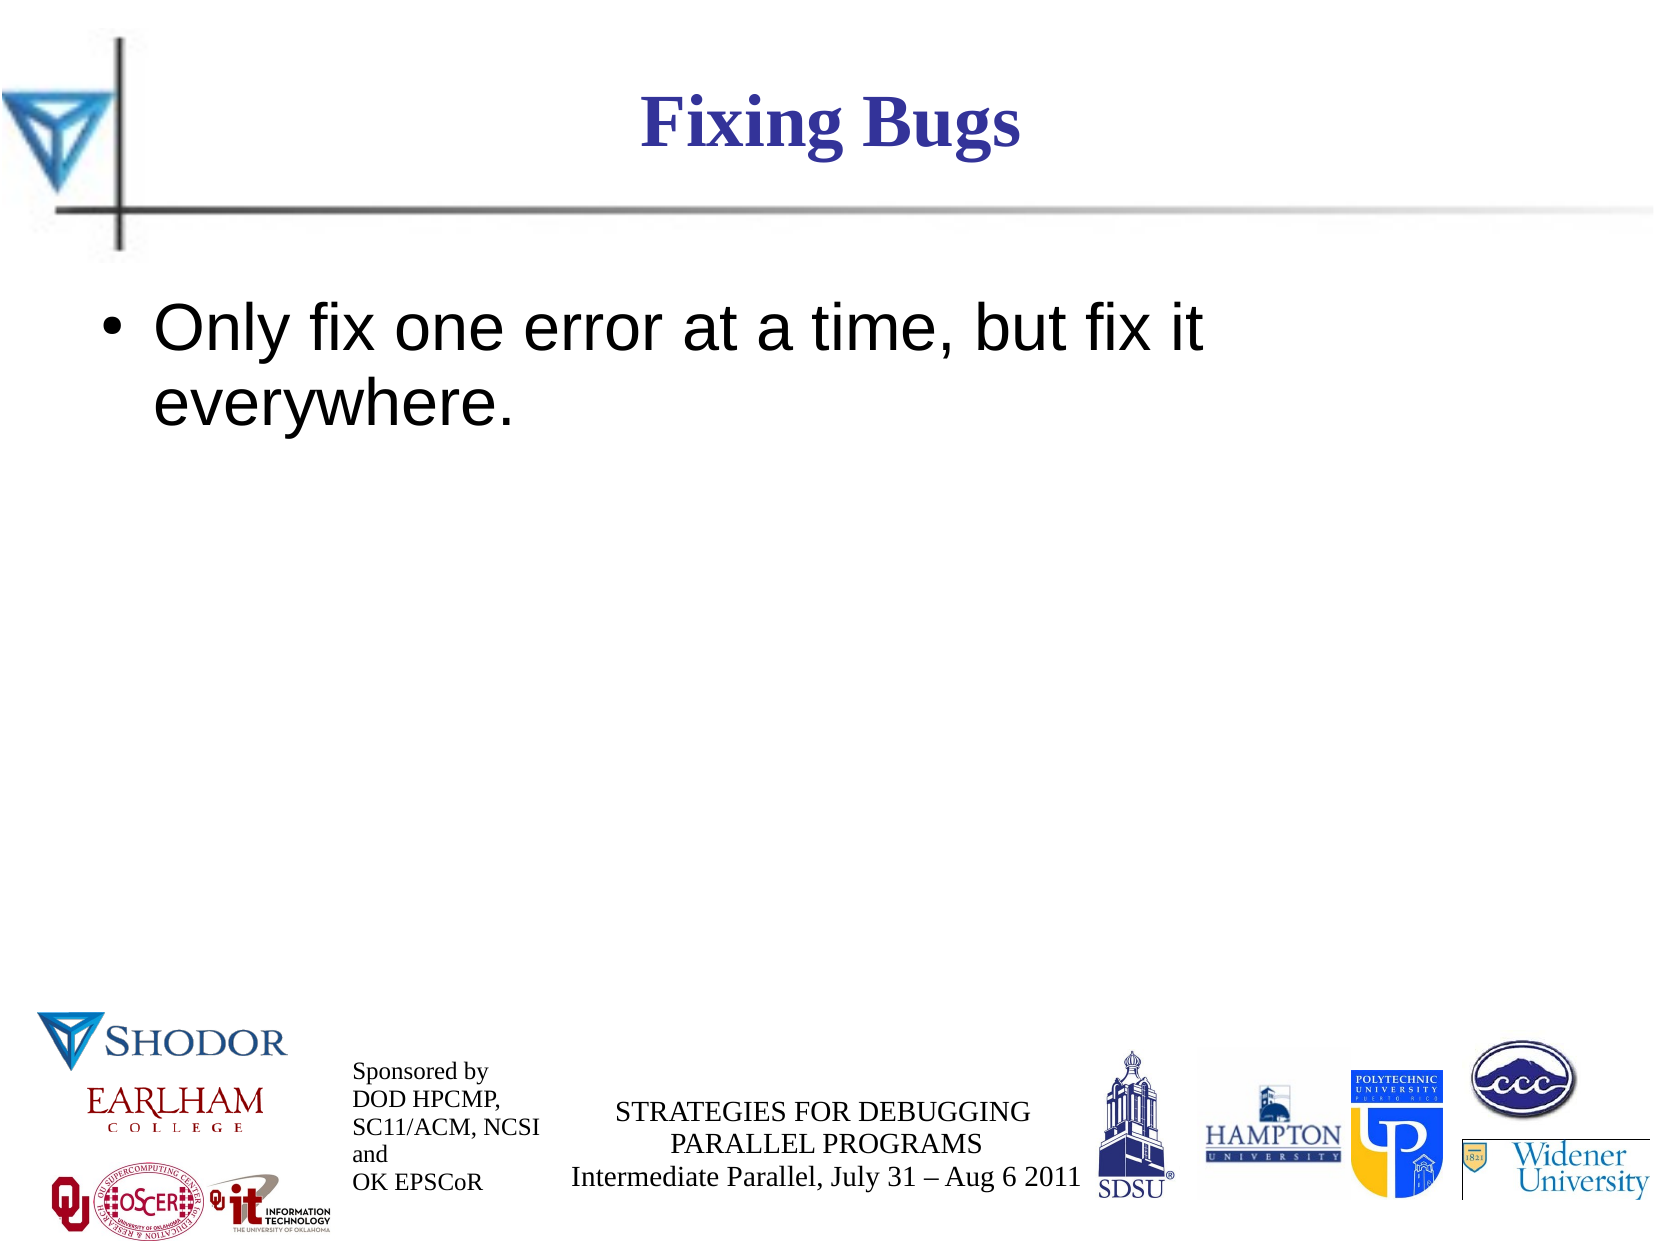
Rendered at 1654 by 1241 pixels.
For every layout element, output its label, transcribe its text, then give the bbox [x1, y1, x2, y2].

title Fixing Bugs [86, 17, 1576, 226]
picture [1197, 1126, 1351, 1201]
text_box STRATEGIES FOR DEBUGGING PARALLEL PROGRAMS Intermediate Parallel, July 31 – Aug 6 2011 [0, 1088, 1197, 1201]
picture [1571, 1030, 1581, 1088]
picture [93, 1201, 338, 1241]
text_box STRATEGIES FOR DEBUGGING PARALLEL PROGRAMS Intermediate Parallel, July 31 – Aug 6 2011 [1351, 1088, 1654, 1201]
picture [75, 1031, 82, 1053]
picture [50, 1201, 90, 1233]
list Only fix one error at a time, but fix it everywhere. [82, 290, 1571, 1126]
picture [2, 28, 1654, 263]
picture [37, 1012, 82, 1071]
